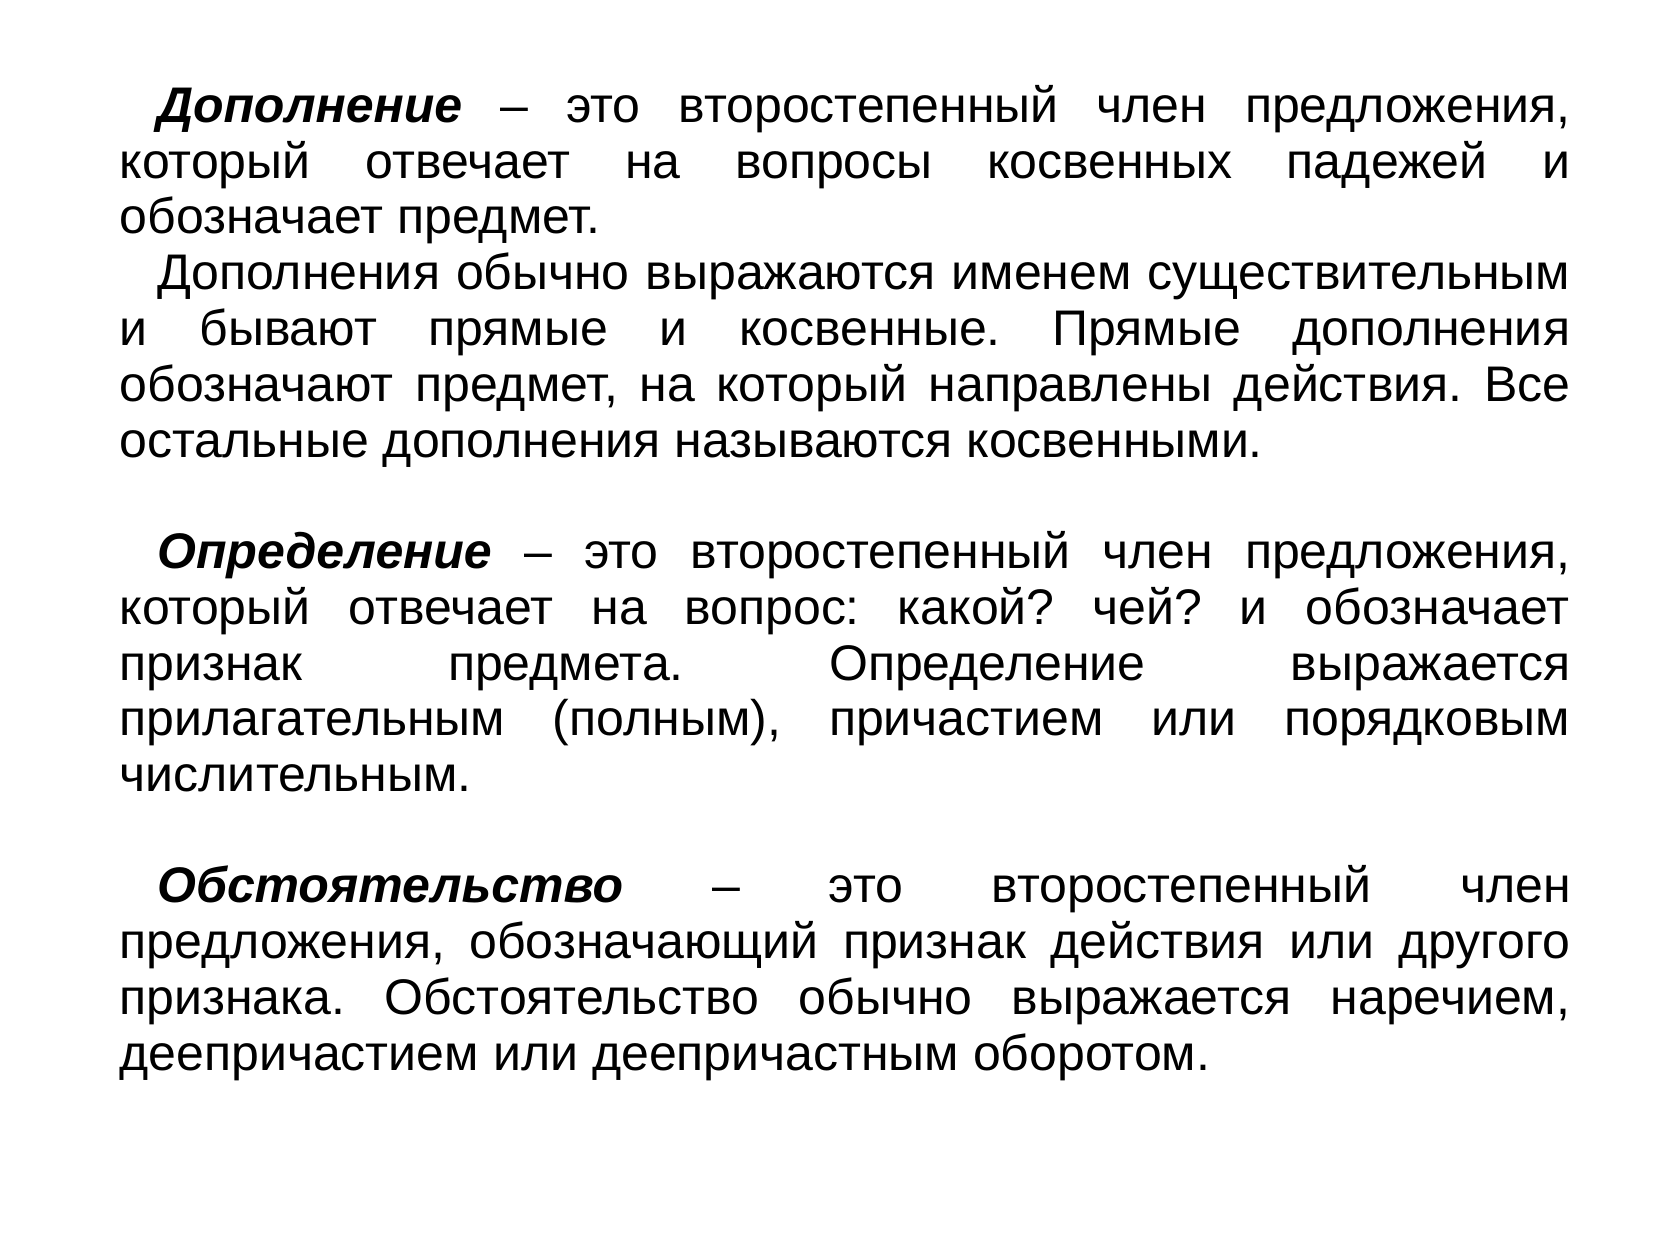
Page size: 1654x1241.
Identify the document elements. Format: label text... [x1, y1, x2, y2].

subtitle Дополнение – это второстепенный член предложения, который отвечает на вопросы косвенных падежей и обозначает предмет. Дополнения обычно выражаются именем существительным и бывают прямые и косвенные. Прямые дополнения обозначают предмет, на который направлены действия. Все остальные дополнения называются косвенными. Определение – это второстепенный член предложения, который отвечает на вопрос: какой? чей? и обозначает признак предмета. Определение выражается прилагательным (полным), причастием или порядковым числительным. Обстоятельство – это второстепенный член предложения, обозначающий признак действия или другого признака. Обстоятельство обычно выражается наречием, деепричастием или деепричастным оборотом. [82, 49, 1571, 1109]
